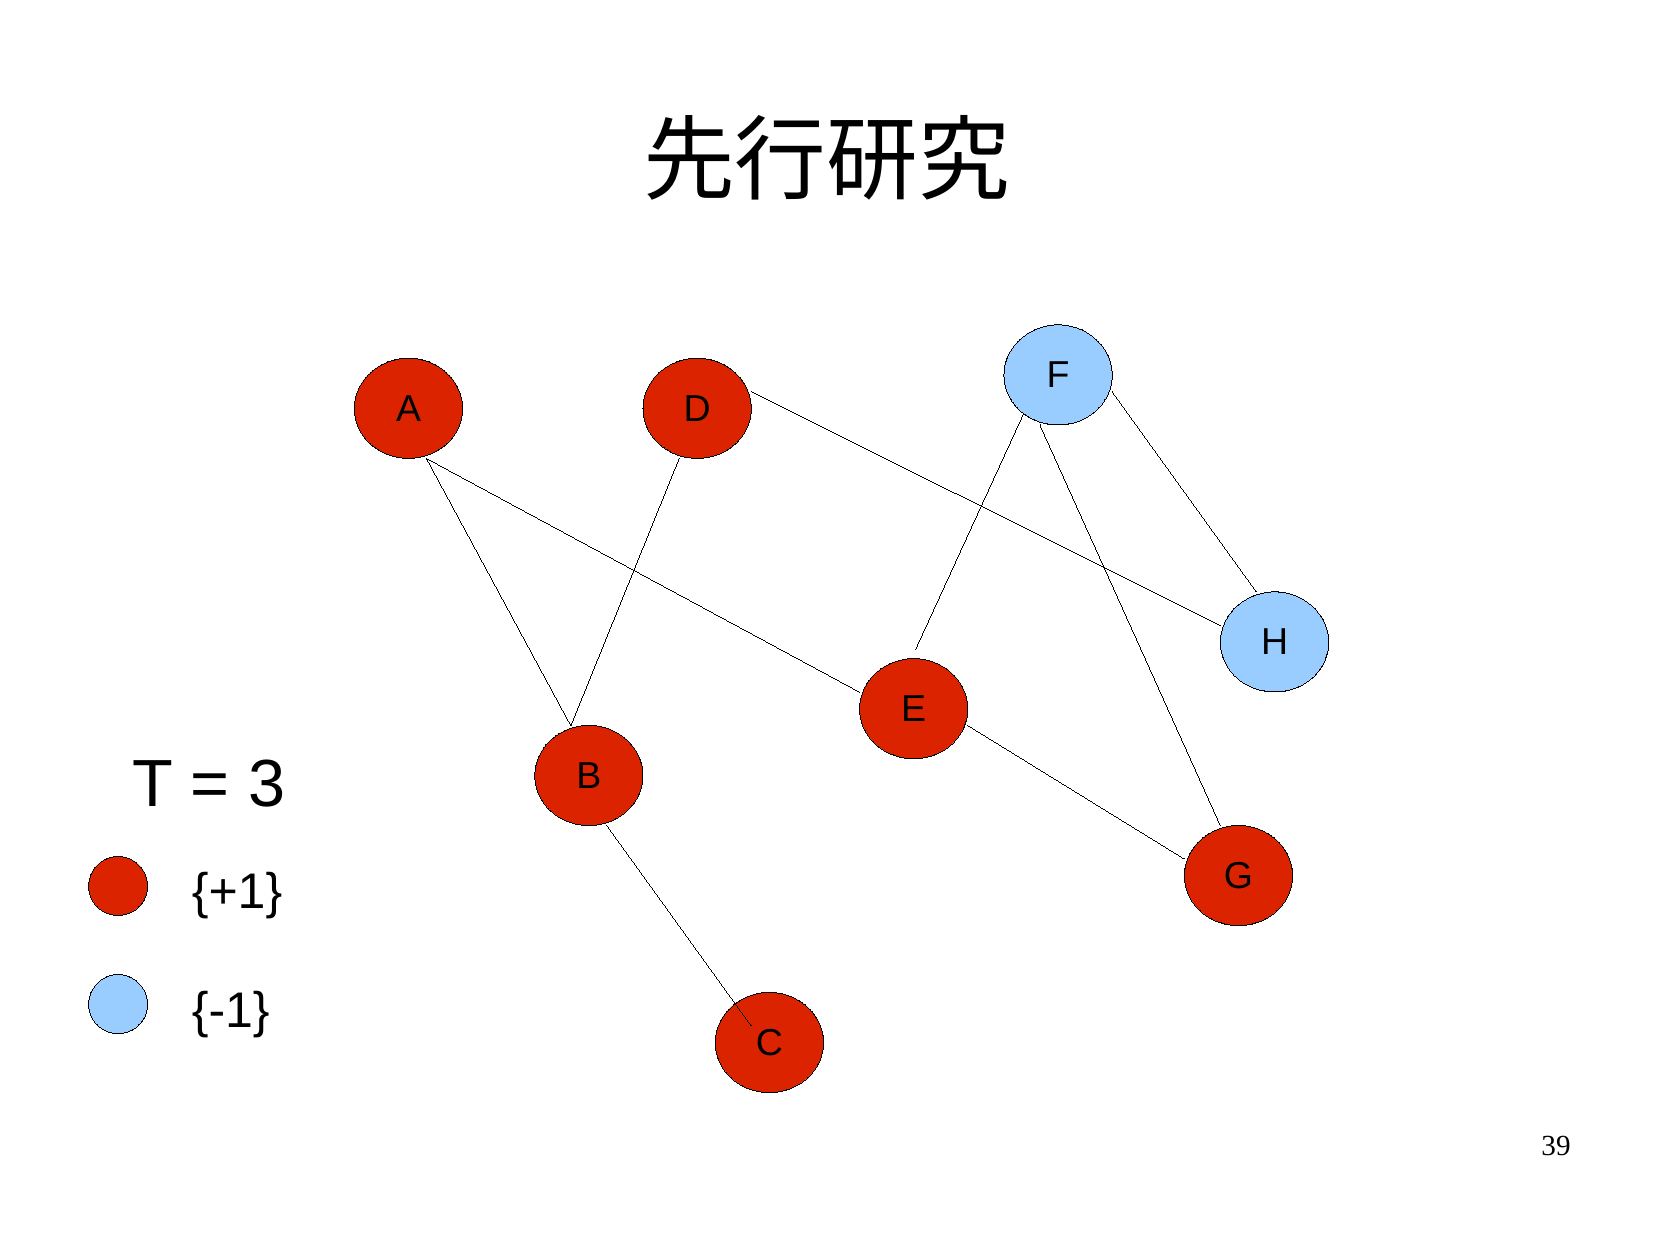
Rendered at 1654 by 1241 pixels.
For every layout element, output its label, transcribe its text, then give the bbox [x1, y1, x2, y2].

text_box F [1003, 324, 1113, 425]
text_box [88, 856, 148, 916]
text_box T = 3 [118, 738, 325, 828]
text_box A [354, 358, 463, 459]
text_box H [1220, 591, 1329, 692]
text_box [88, 974, 148, 1034]
text_box G [1184, 825, 1293, 926]
text_box D [642, 358, 752, 459]
text_box E [859, 658, 968, 759]
text_box {+1} [177, 856, 384, 927]
text_box {-1} [177, 974, 384, 1046]
text_box B [534, 725, 643, 826]
text_box C [715, 992, 824, 1093]
list [88, 206, 1542, 1063]
title 先行研究 [82, 49, 1571, 257]
